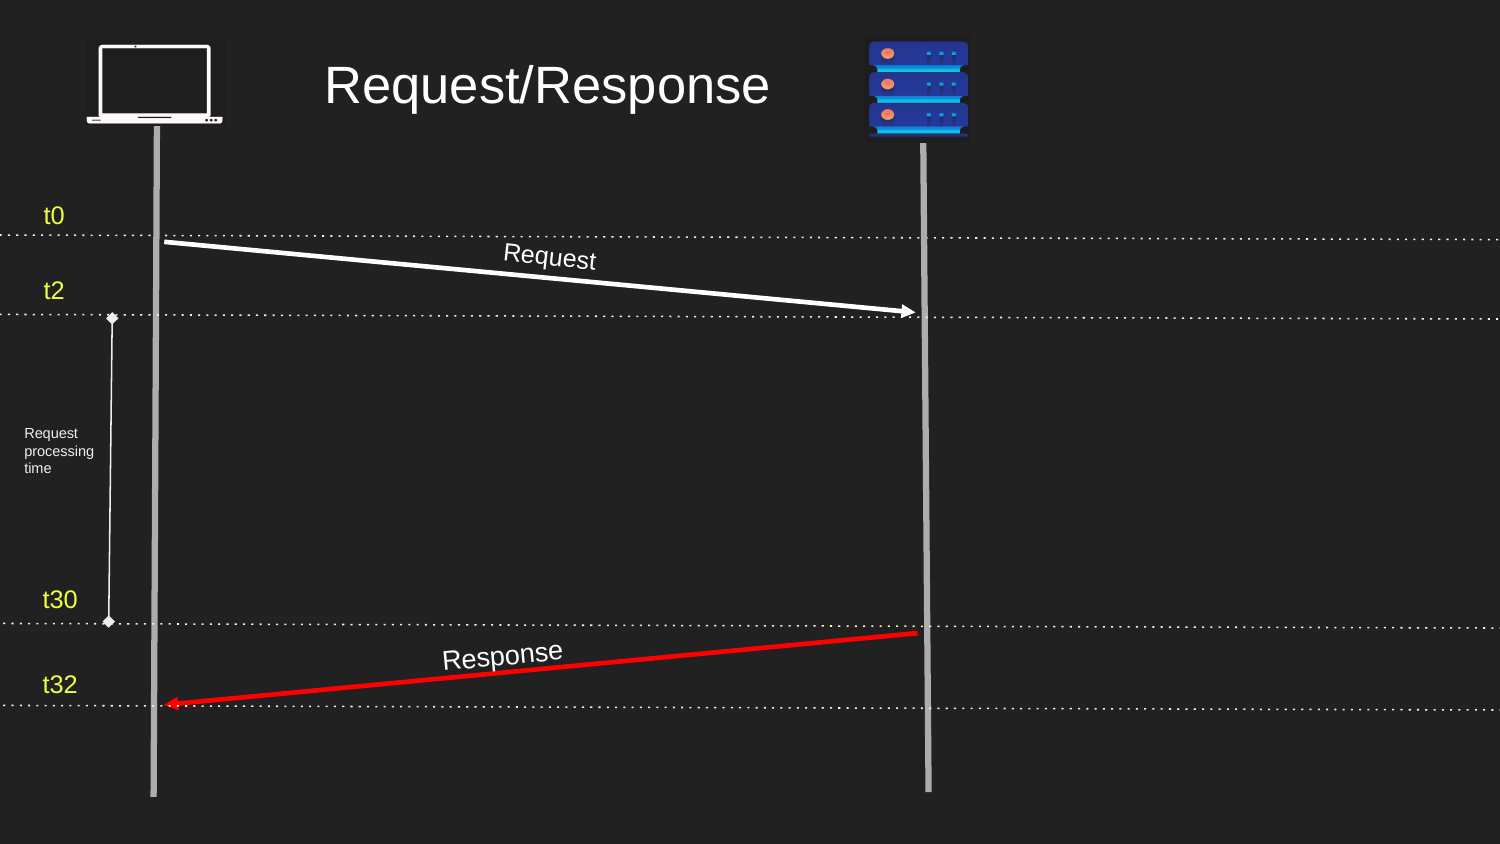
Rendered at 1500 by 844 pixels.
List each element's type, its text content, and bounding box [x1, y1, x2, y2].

title t2 [28, 258, 90, 312]
title Request/Response [309, 36, 820, 131]
text_box Request processing time [9, 409, 130, 492]
title t32 [27, 653, 112, 706]
text_box Request [485, 218, 660, 297]
picture [85, 40, 226, 126]
title t30 [27, 567, 108, 621]
title t0 [28, 183, 90, 237]
text_box Response [424, 614, 599, 693]
picture [864, 35, 971, 143]
